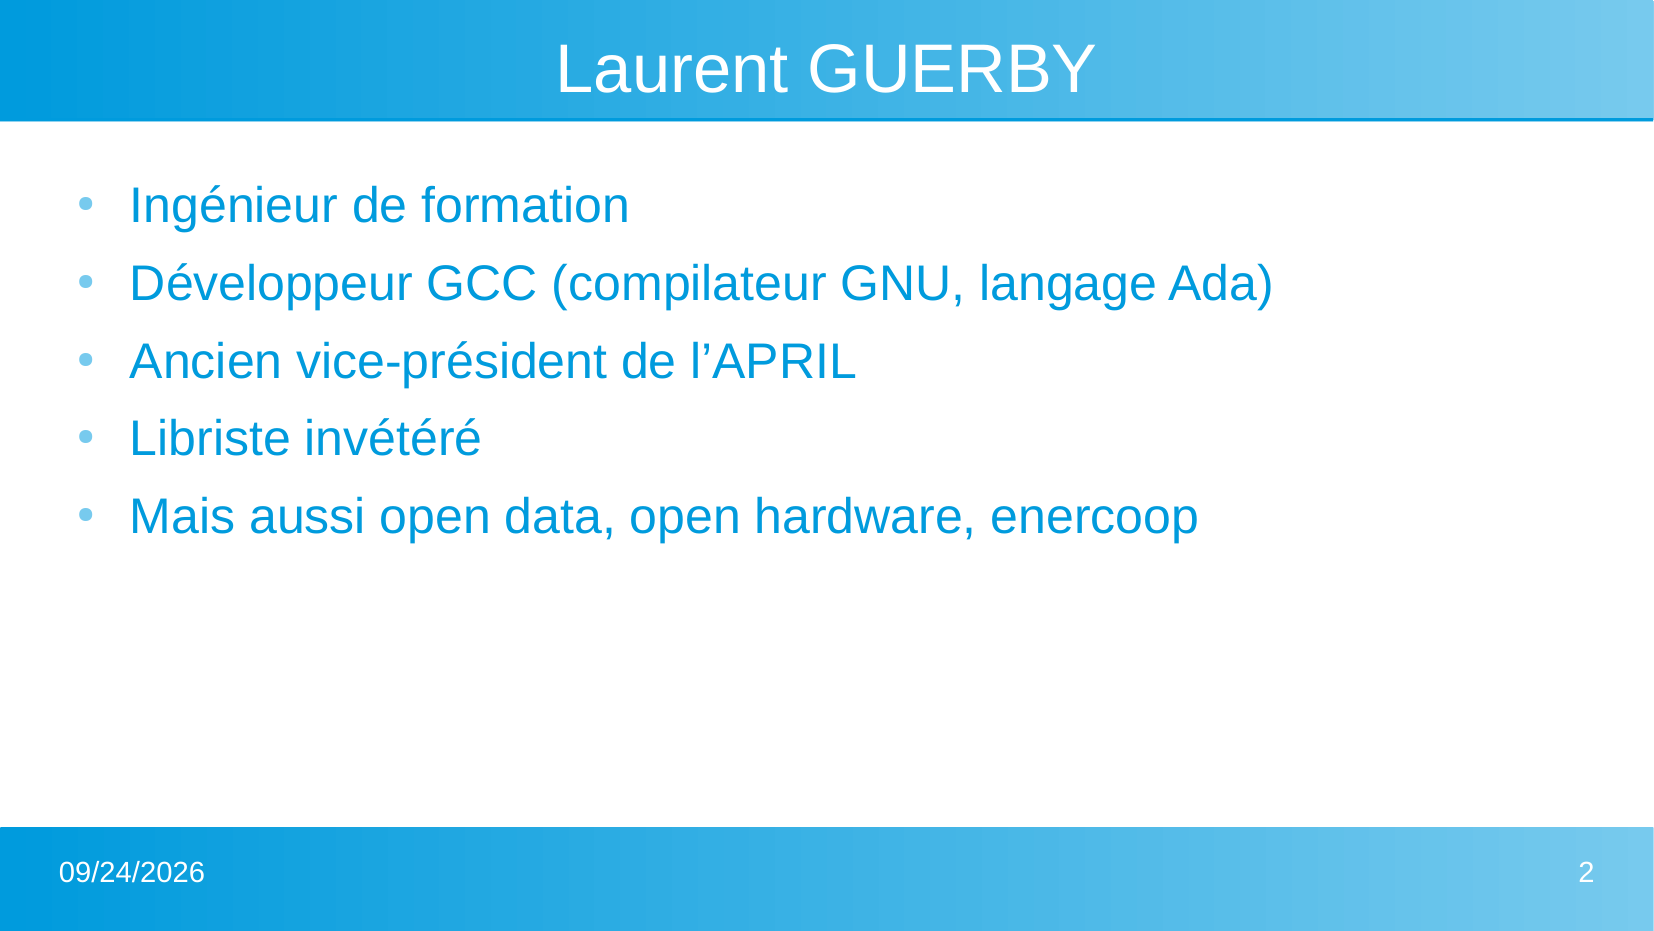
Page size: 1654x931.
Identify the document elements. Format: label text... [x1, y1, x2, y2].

title Laurent GUERBY [59, 29, 1595, 108]
list Ingénieur de formation Développeur GCC (compilateur GNU, langage Ada) Ancien vice-président de l’APRIL Libriste invétéré Mais aussi open data, open hardware, enercoop [59, 177, 1595, 768]
